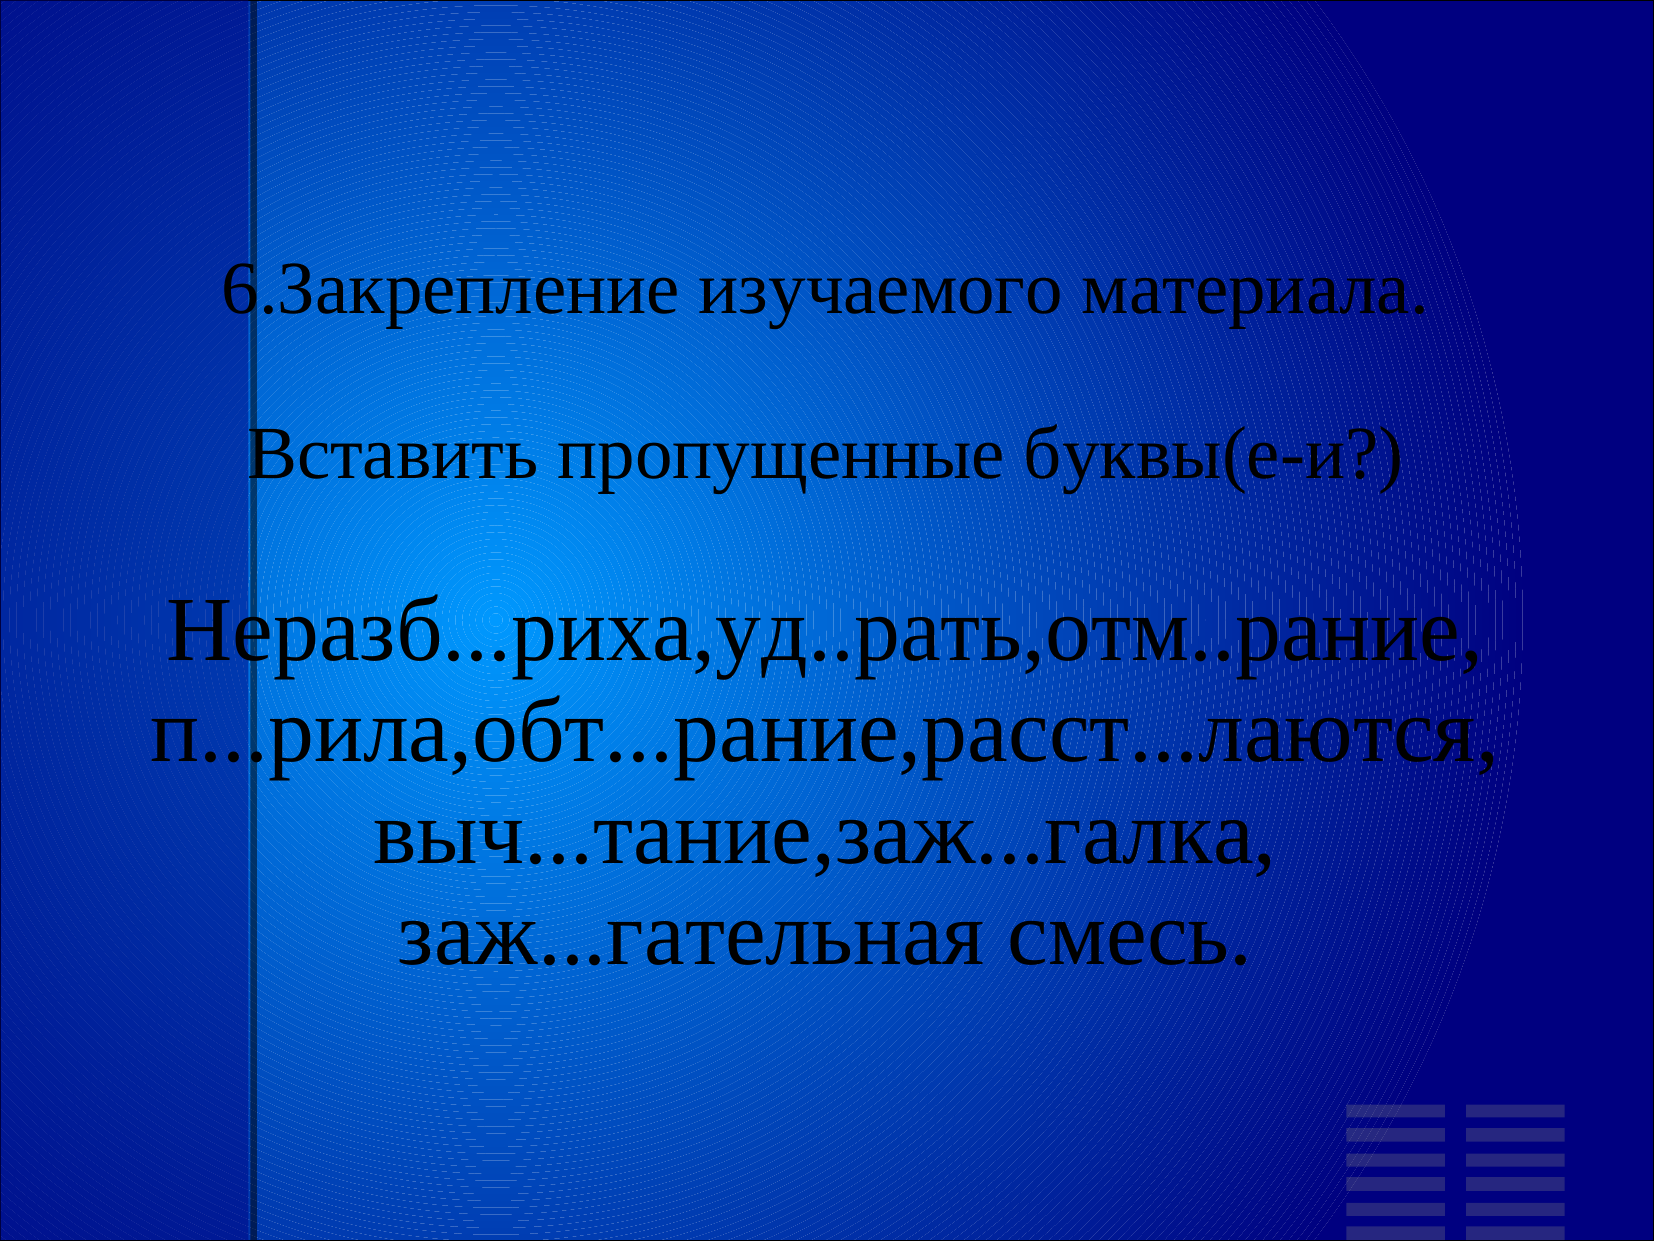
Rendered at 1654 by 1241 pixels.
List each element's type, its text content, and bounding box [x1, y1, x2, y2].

subtitle 6.Закрепление изучаемого материала. Вставить пропущенные буквы(е-и?) Неразб...риха,уд..рать,отм..рание, п...рила,обт...рание,расст...лаются, выч...тание,заж...галка, заж...гательная смесь. [119, 104, 1533, 1126]
